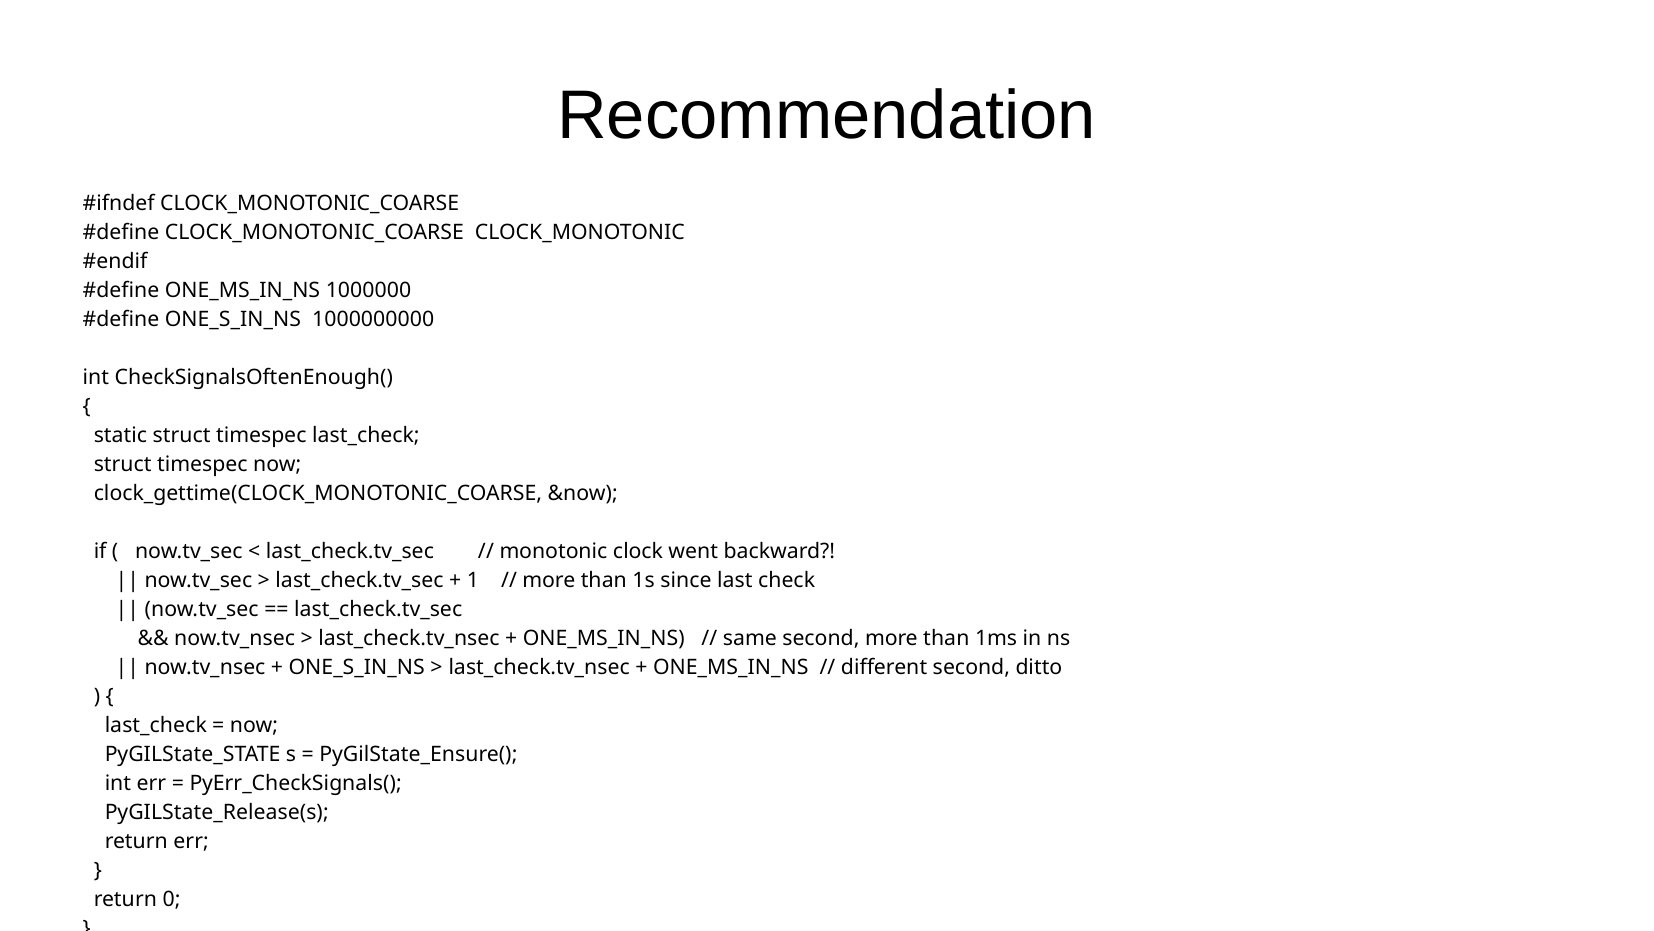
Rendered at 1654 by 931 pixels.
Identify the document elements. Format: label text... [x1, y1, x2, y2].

title Recommendation [82, 37, 1571, 188]
list #ifndef CLOCK_MONOTONIC_COARSE #define CLOCK_MONOTONIC_COARSE CLOCK_MONOTONIC #endif #define ONE_MS_IN_NS 1000000 #define ONE_S_IN_NS 1000000000 int CheckSignalsOftenEnough() { static struct timespec last_check; struct timespec now; clock_gettime(CLOCK_MONOTONIC_COARSE, &now); if ( now.tv_sec < last_check.tv_sec // monotonic clock went backward?! || now.tv_sec > last_check.tv_sec + 1 // more than 1s since last check || (now.tv_sec == last_check.tv_sec && now.tv_nsec > last_check.tv_nsec + ONE_MS_IN_NS) // same second, more than 1ms in ns || now.tv_nsec + ONE_S_IN_NS > last_check.tv_nsec + ONE_MS_IN_NS // different second, ditto ) { last_check = now; PyGILState_STATE s = PyGilState_Ensure(); int err = PyErr_CheckSignals(); PyGILState_Release(s); return err; } return 0; } [82, 188, 1571, 931]
